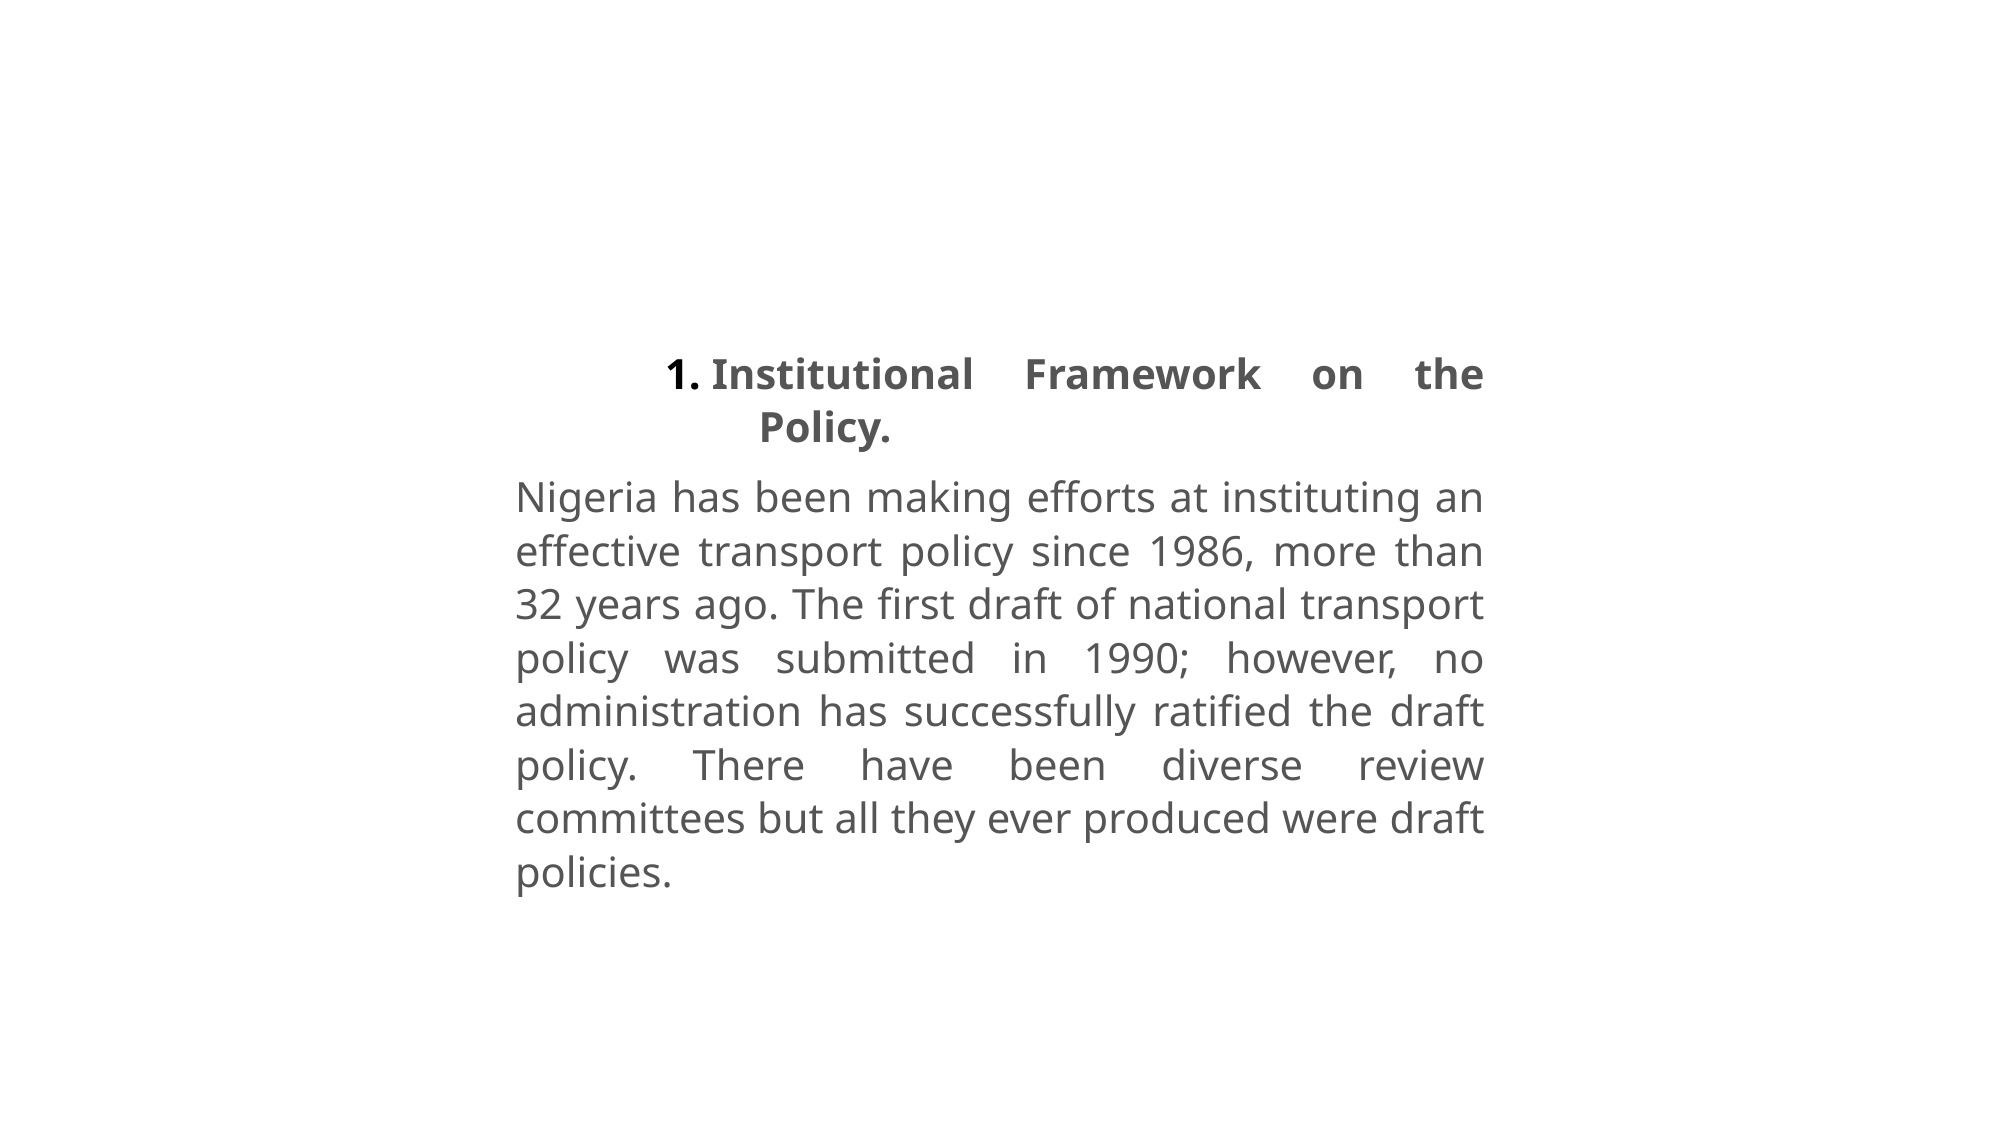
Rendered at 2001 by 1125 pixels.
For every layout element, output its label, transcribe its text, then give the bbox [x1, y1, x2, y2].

text_box Institutional Framework on the Policy. Nigeria has been making efforts at instituting an effective transport policy since 1986, more than 32 years ago. The first draft of national transport policy was submitted in 1990; however, no administration has successfully ratified the draft policy. There have been diverse review committees but all they ever produced were draft policies. [500, 336, 1500, 903]
